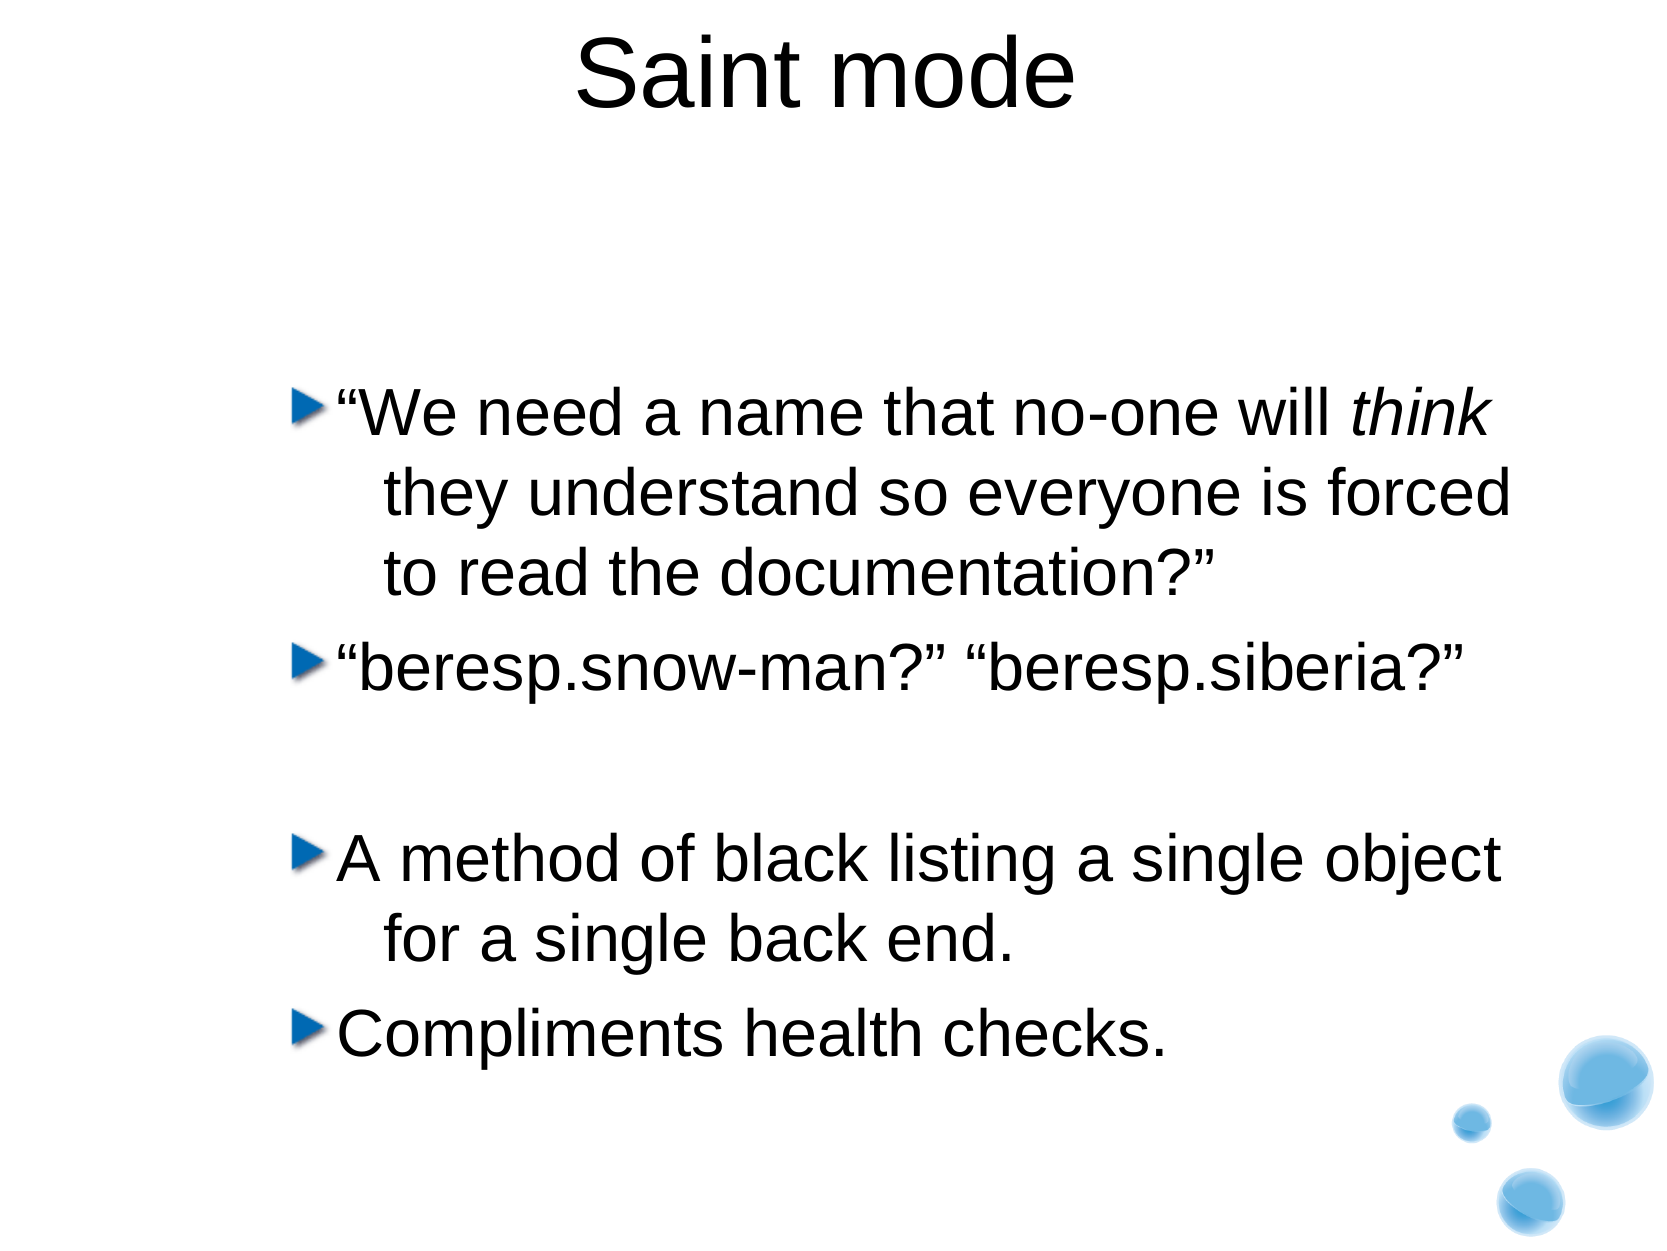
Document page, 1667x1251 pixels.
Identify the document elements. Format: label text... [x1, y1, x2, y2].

picture [1451, 1033, 1654, 1238]
list “We need a name that no-one will think they understand so everyone is forced to read the documentation?” “beresp.snow-man?” “beresp.siberia?” A method of black listing a single object for a single back end. Compliments health checks. [124, 360, 1541, 1187]
title Saint mode [118, 0, 1534, 224]
